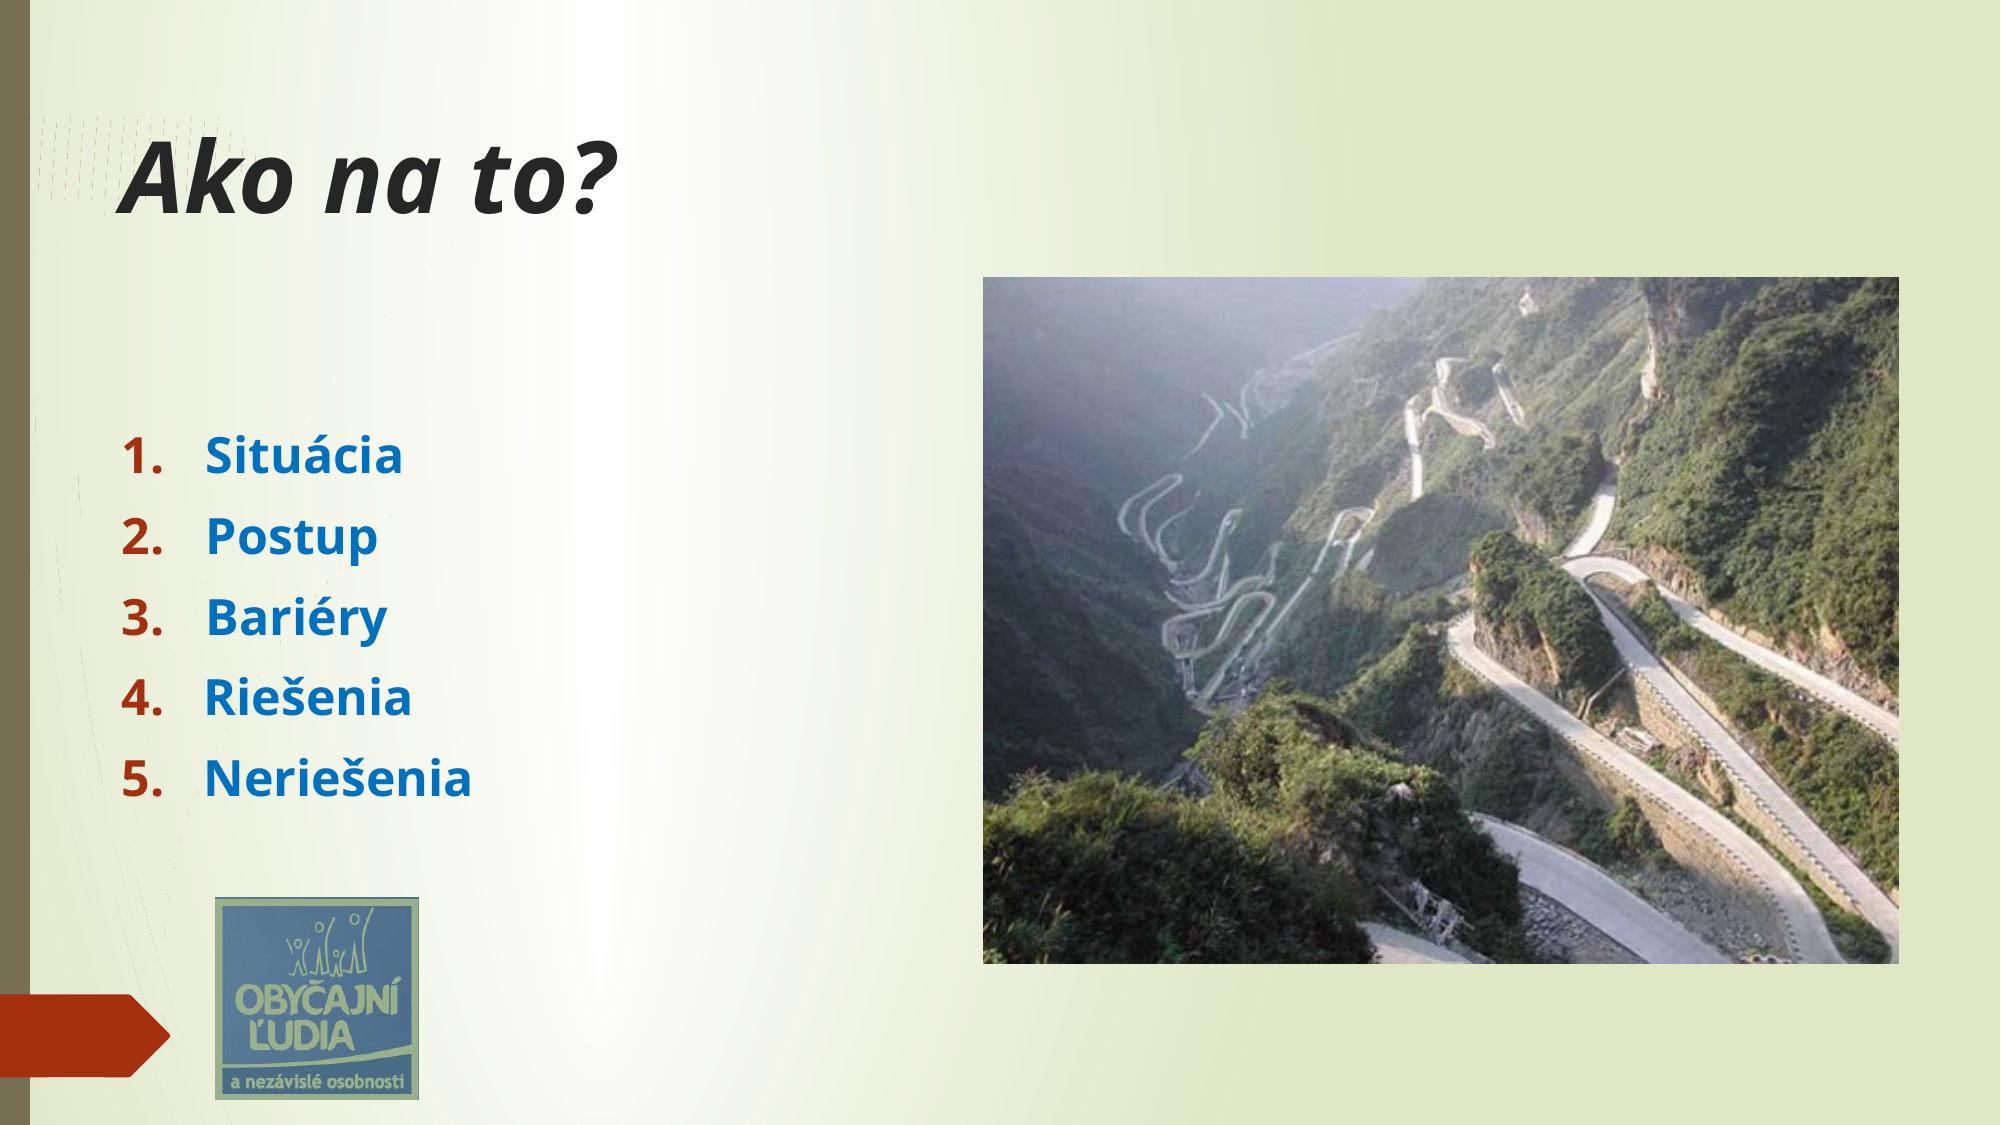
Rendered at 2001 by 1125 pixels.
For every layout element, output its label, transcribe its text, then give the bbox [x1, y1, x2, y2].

text_box [0, 0, 2000, 1125]
picture [215, 897, 419, 1100]
list Situácia Postup Bariéry Riešenia Neriešenia [106, 350, 706, 967]
title Ako na to? [106, 105, 938, 313]
picture [983, 277, 1899, 964]
